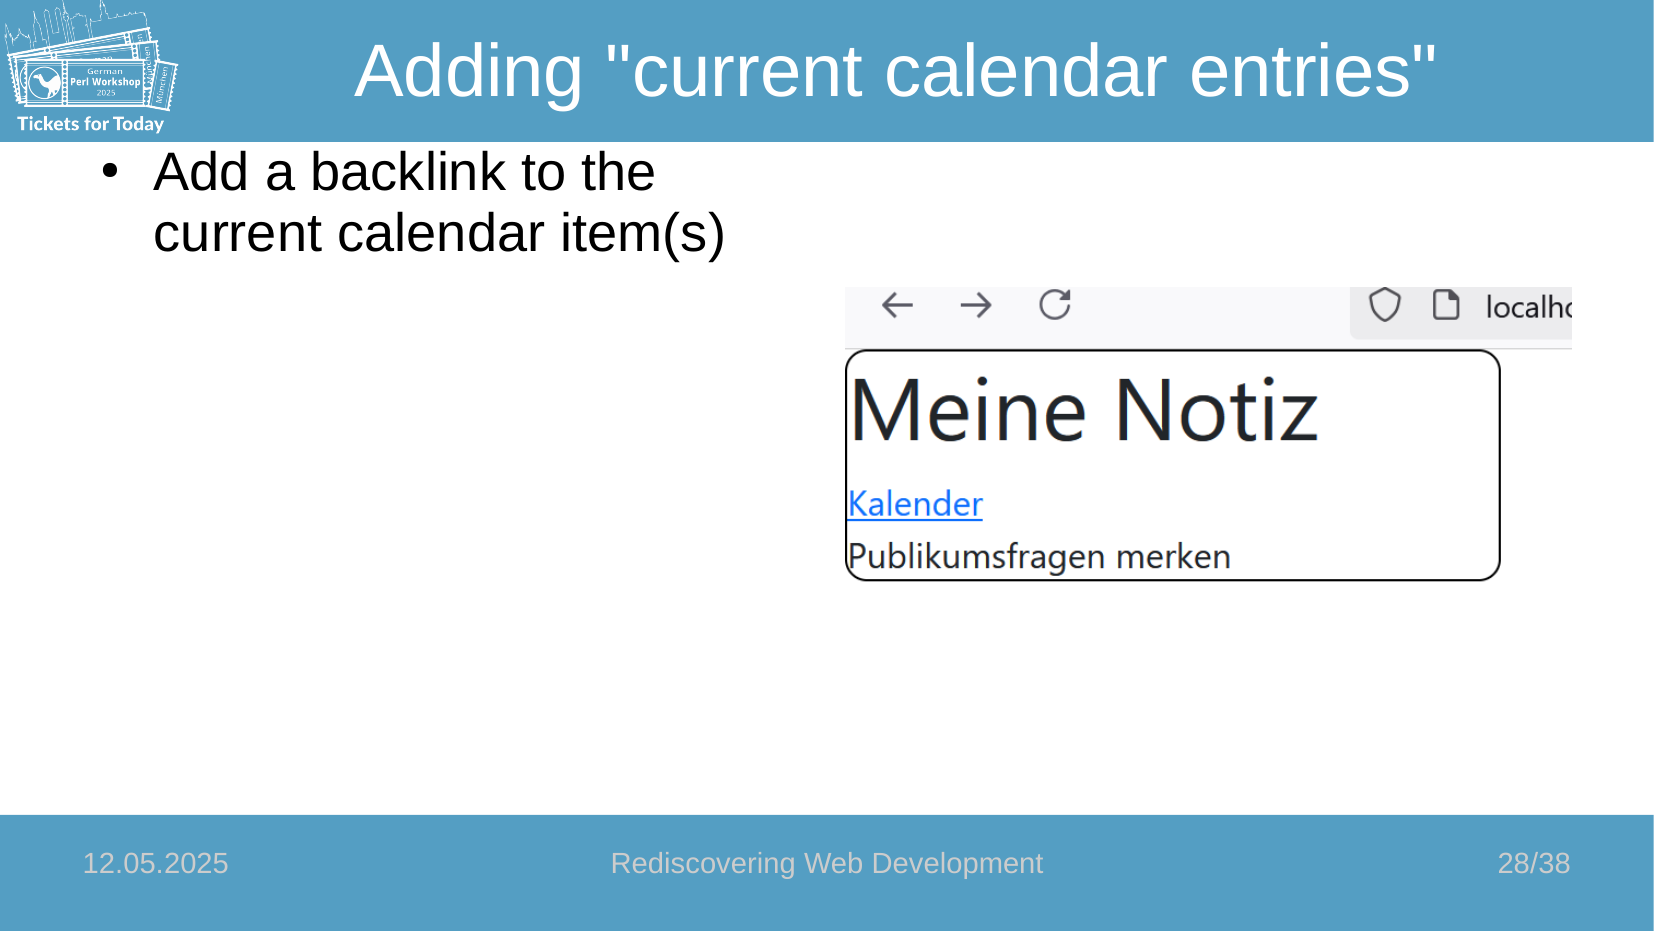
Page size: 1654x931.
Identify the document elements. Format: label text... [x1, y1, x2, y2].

picture [845, 287, 1572, 670]
title Adding "current calendar entries" [354, 5, 1654, 136]
picture [3, 0, 180, 154]
list Add a backlink to the current calendar item(s) [82, 141, 809, 815]
